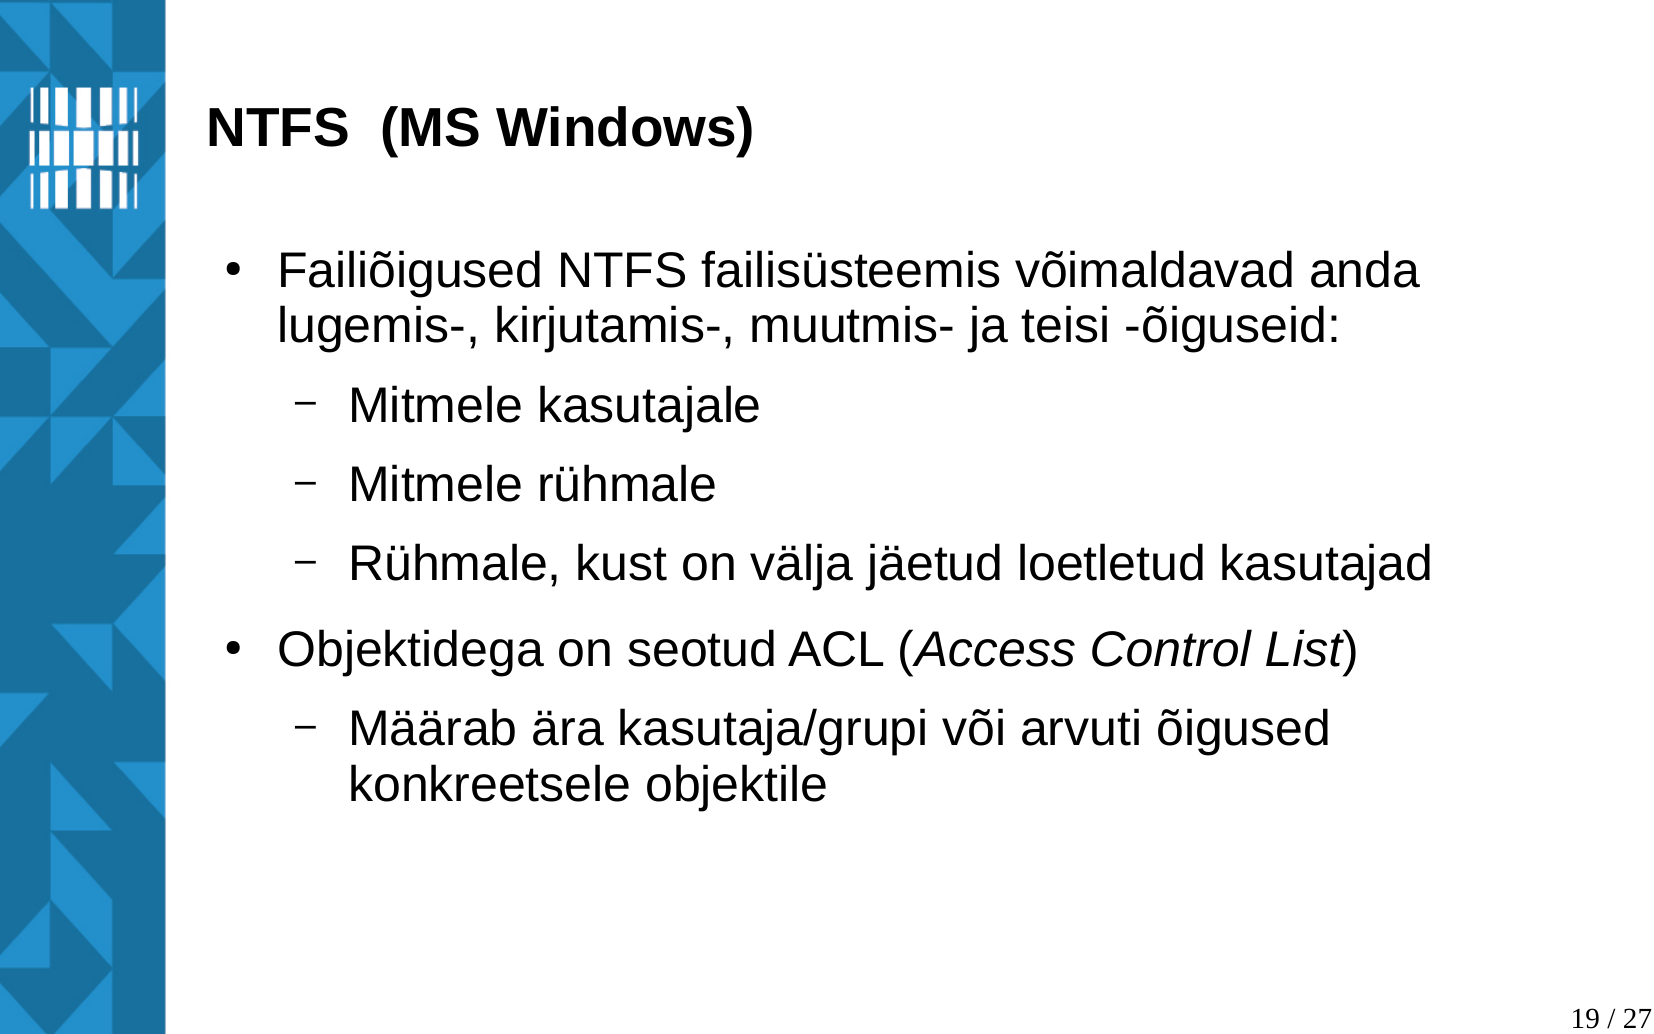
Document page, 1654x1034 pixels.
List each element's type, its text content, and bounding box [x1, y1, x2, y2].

list Failiõigused NTFS failisüsteemis võimaldavad anda lugemis-, kirjutamis-, muutmis- ja teisi -õiguseid: Mitmele kasutajale Mitmele rühmale Rühmale, kust on välja jäetud loetletud kasutajad Objektidega on seotud ACL (Access Control List) Määrab ära kasutaja/grupi või arvuti õigused konkreetsele objektile [206, 241, 1565, 985]
title NTFS (MS Windows) [206, 41, 1565, 214]
